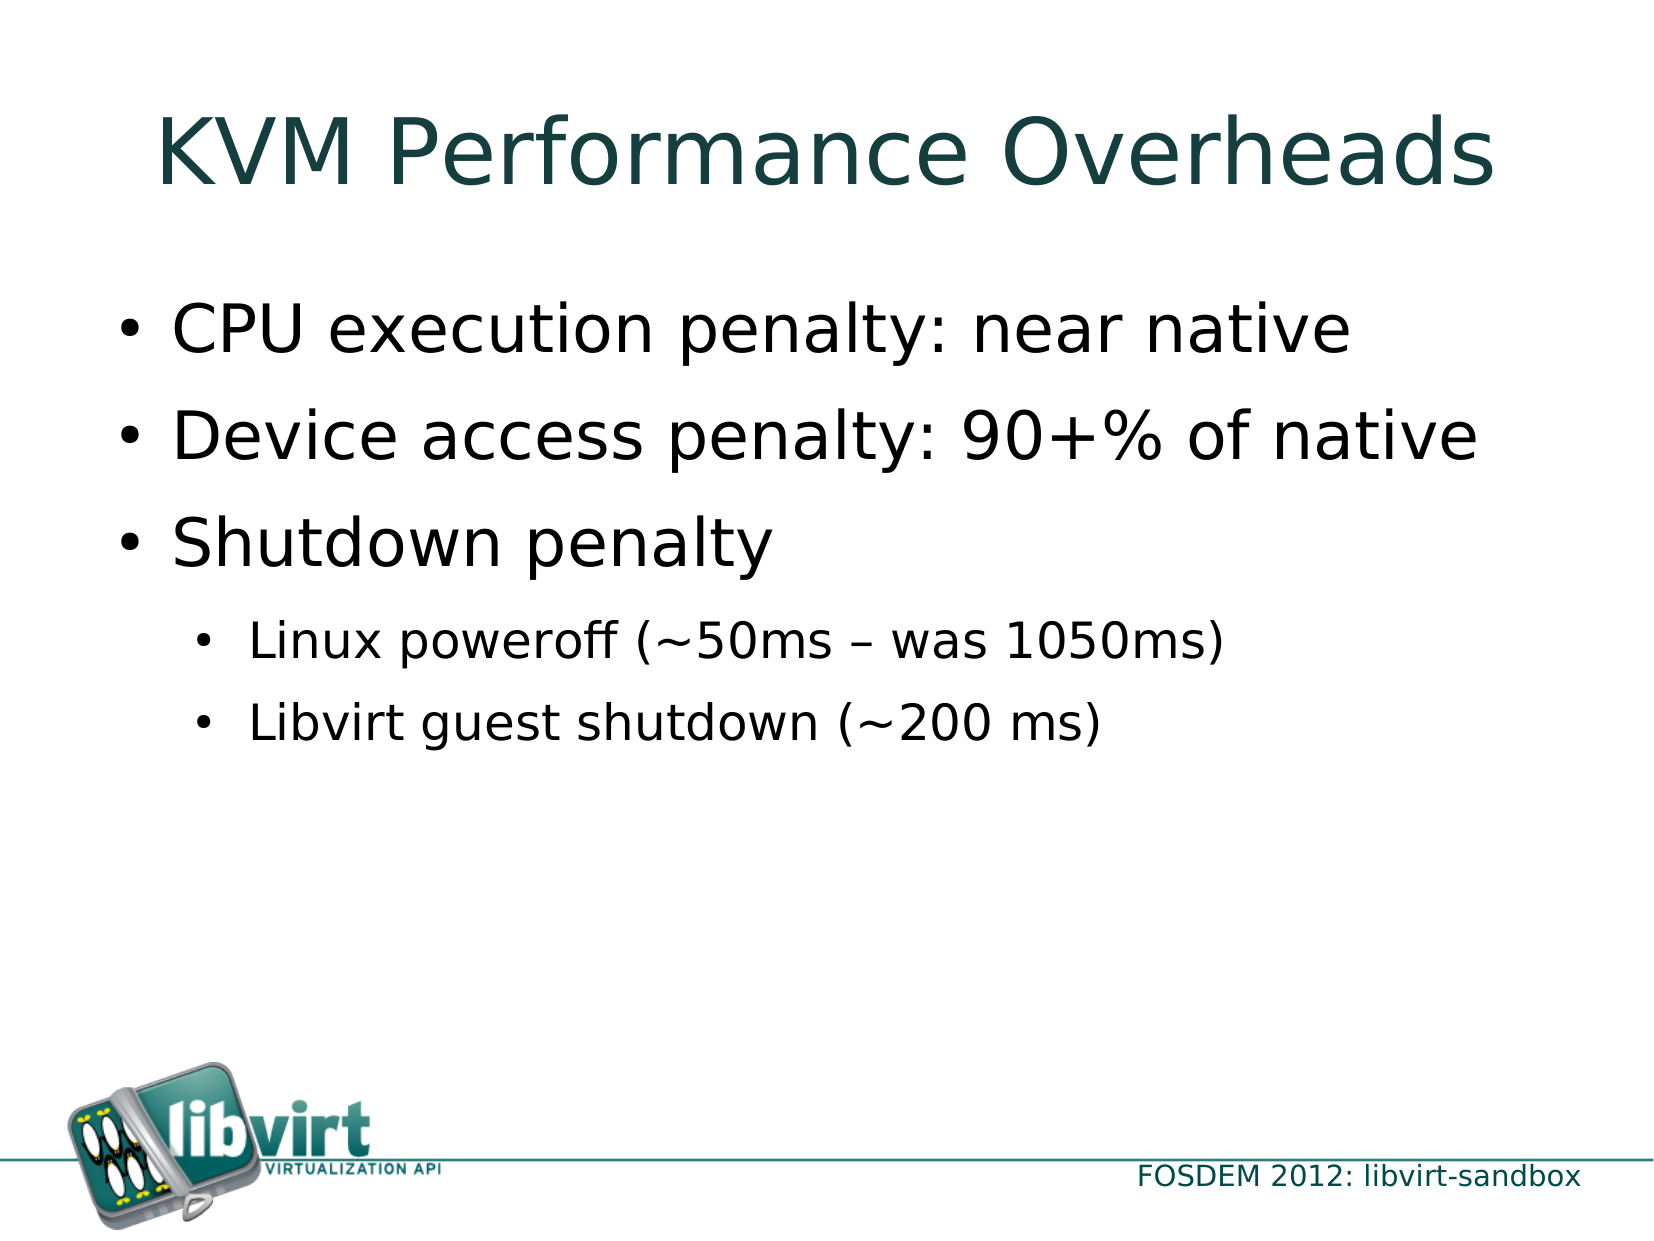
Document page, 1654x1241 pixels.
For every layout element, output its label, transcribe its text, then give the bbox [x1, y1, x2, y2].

text_box FOSDEM 2012: libvirt-sandbox [1122, 1151, 1654, 1211]
list CPU execution penalty: near native Device access penalty: 90+% of native Shutdown penalty Linux poweroff (~50ms – was 1050ms) Libvirt guest shutdown (~200 ms) [82, 290, 1571, 1062]
title KVM Performance Overheads [82, 49, 1571, 257]
picture [0, 1062, 1654, 1230]
